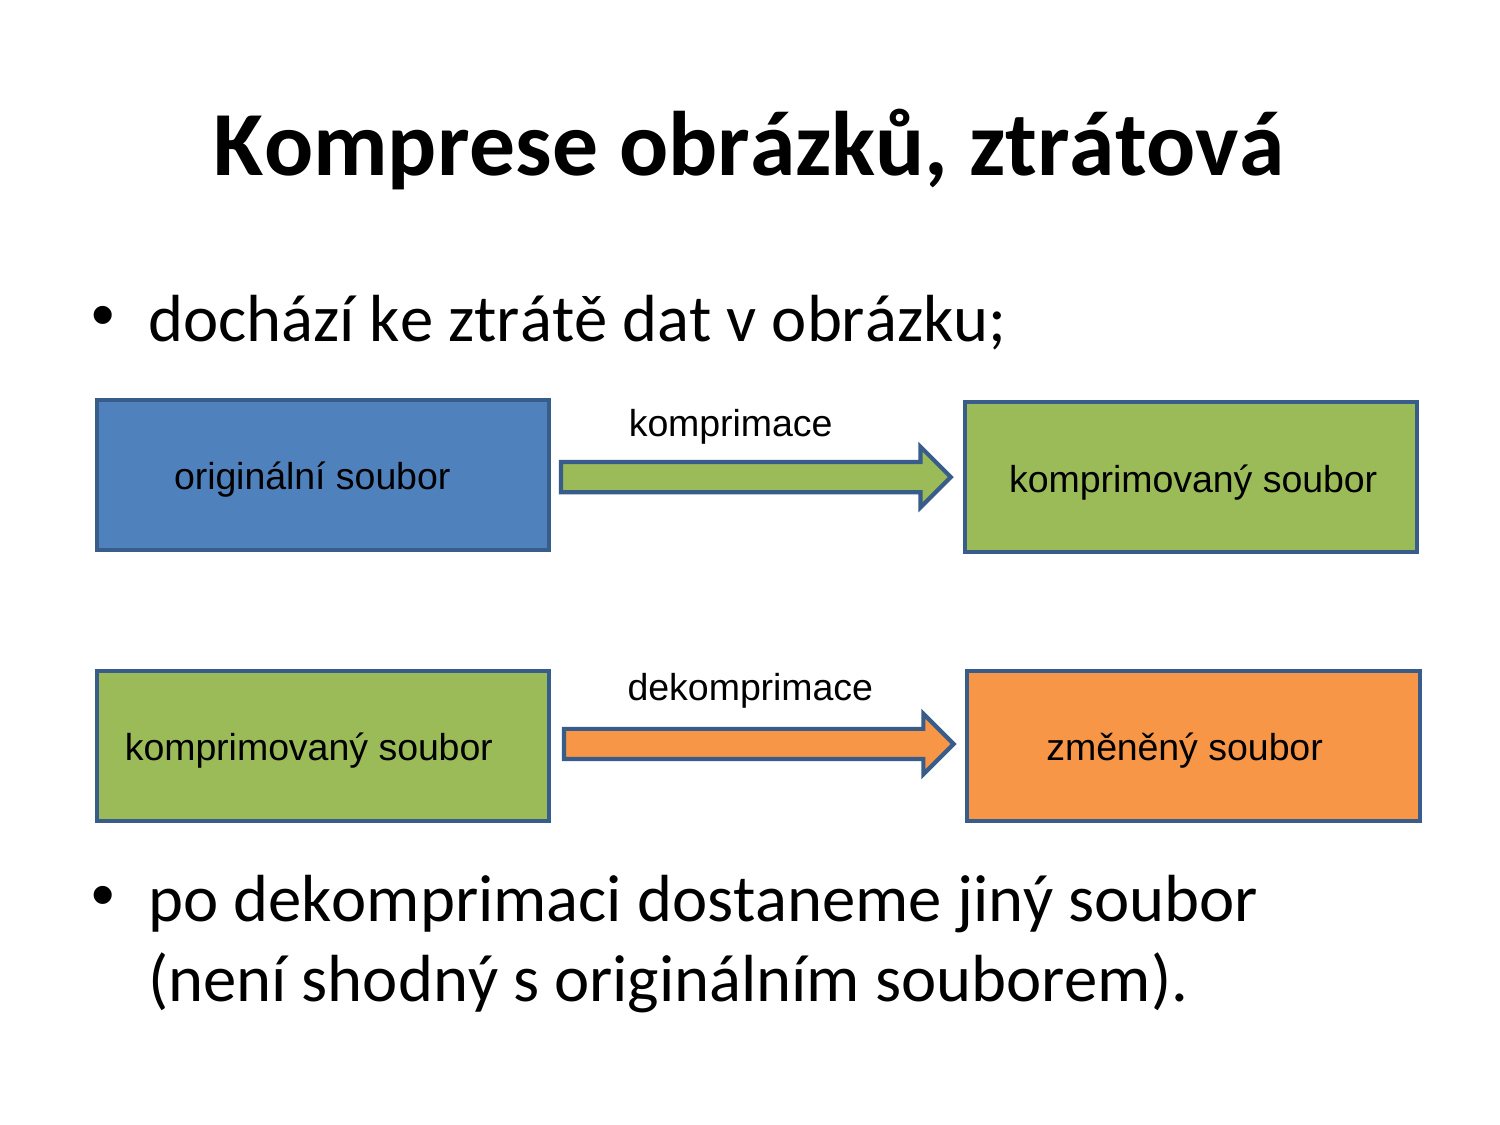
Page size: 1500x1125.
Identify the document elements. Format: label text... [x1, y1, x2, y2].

text_box komprimovaný soubor [994, 446, 1420, 508]
title Komprese obrázků, ztrátová [75, 45, 1426, 233]
text_box [96, 670, 550, 821]
list dochází ke ztrátě dat v obrázku; po dekomprimaci dostaneme jiný soubor (není shodný s originálním souborem). [76, 267, 1427, 1022]
text_box změněný soubor [1031, 715, 1351, 776]
text_box originální soubor [159, 444, 479, 505]
text_box dekomprimace [612, 655, 897, 716]
text_box [563, 713, 954, 775]
text_box [967, 670, 1420, 821]
text_box komprimovaný soubor [110, 715, 536, 777]
text_box komprimace [614, 391, 898, 453]
text_box [560, 446, 951, 508]
